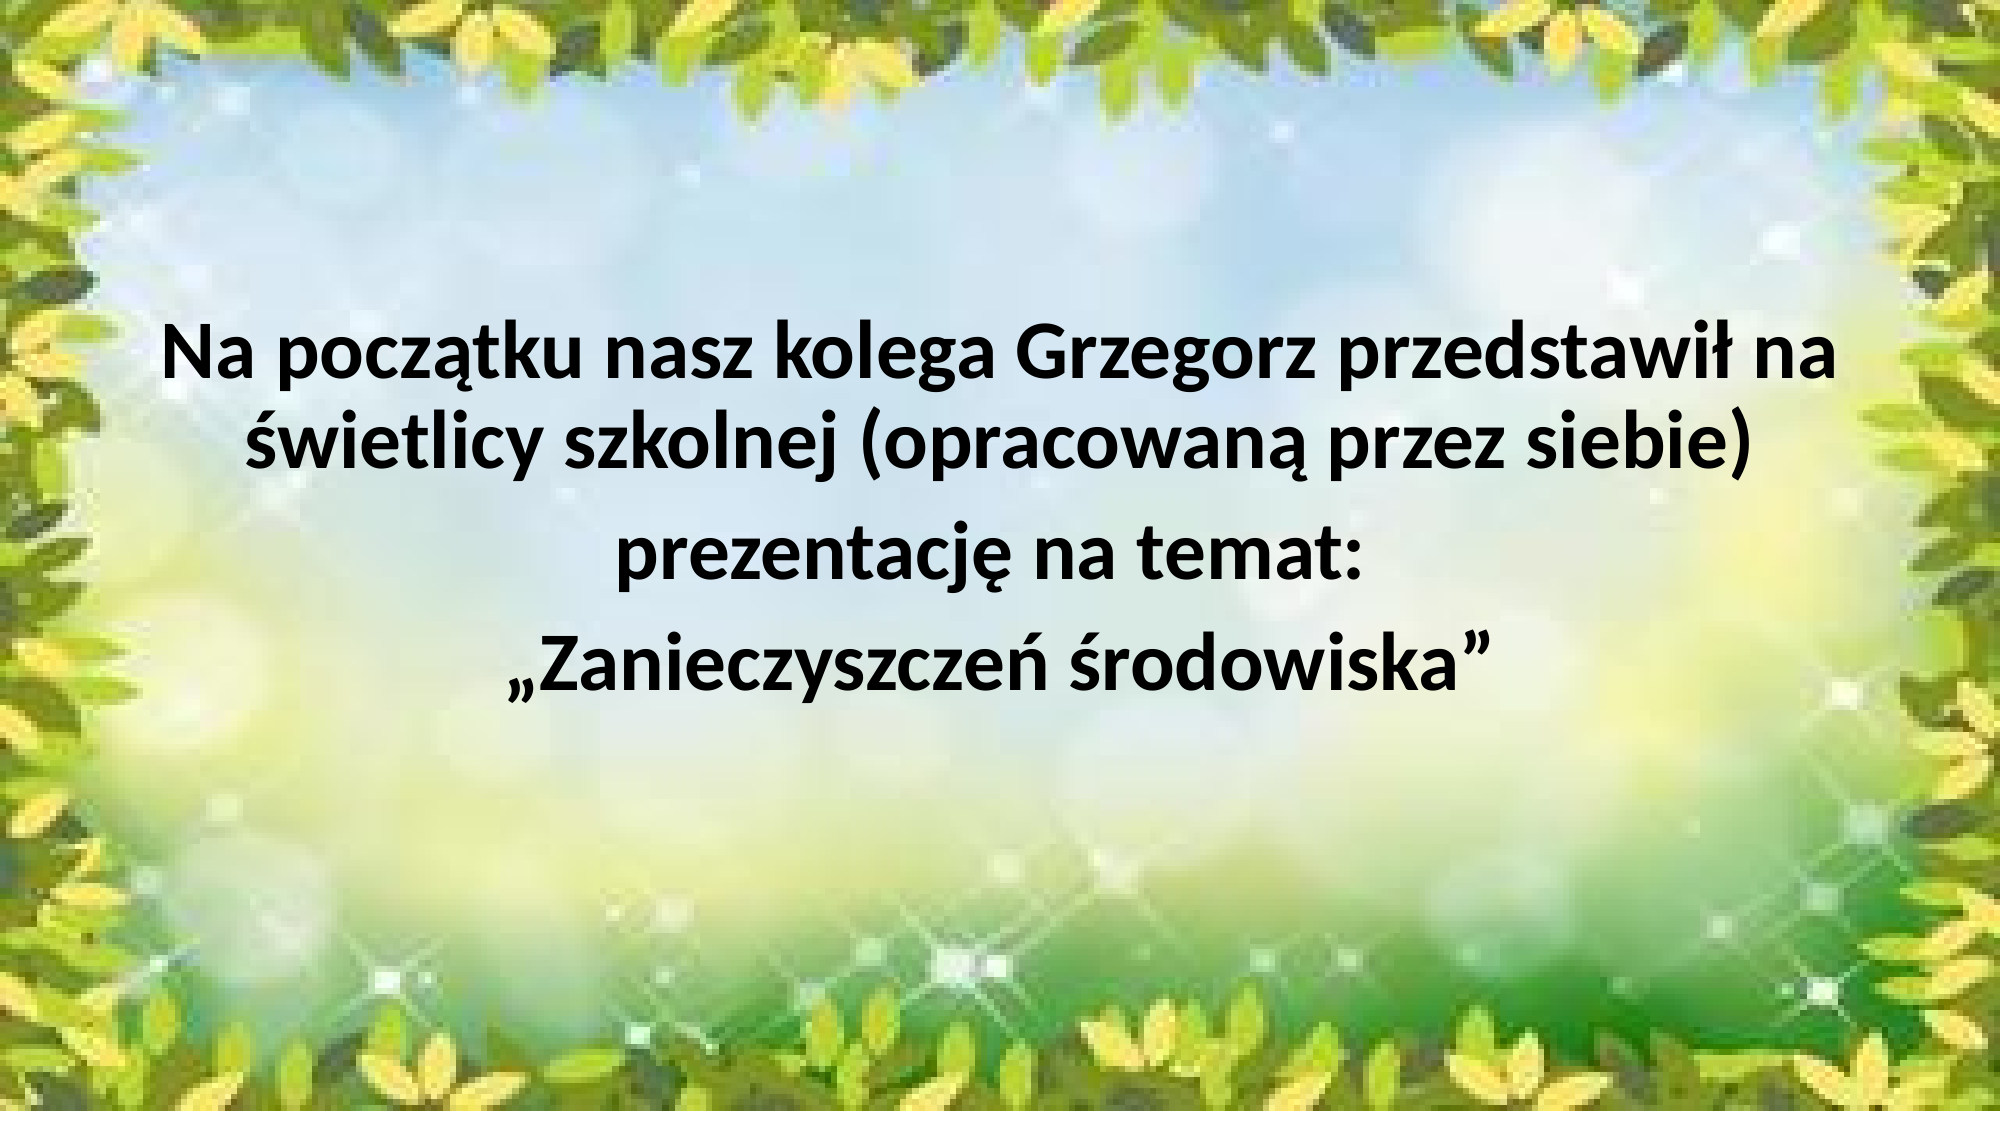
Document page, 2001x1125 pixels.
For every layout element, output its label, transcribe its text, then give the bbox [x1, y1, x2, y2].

list Na początku nasz kolega Grzegorz przedstawił na świetlicy szkolnej (opracowaną przez siebie) prezentację na temat: „Zanieczyszczeń środowiska” [137, 299, 1863, 1014]
picture [0, 0, 2000, 1111]
